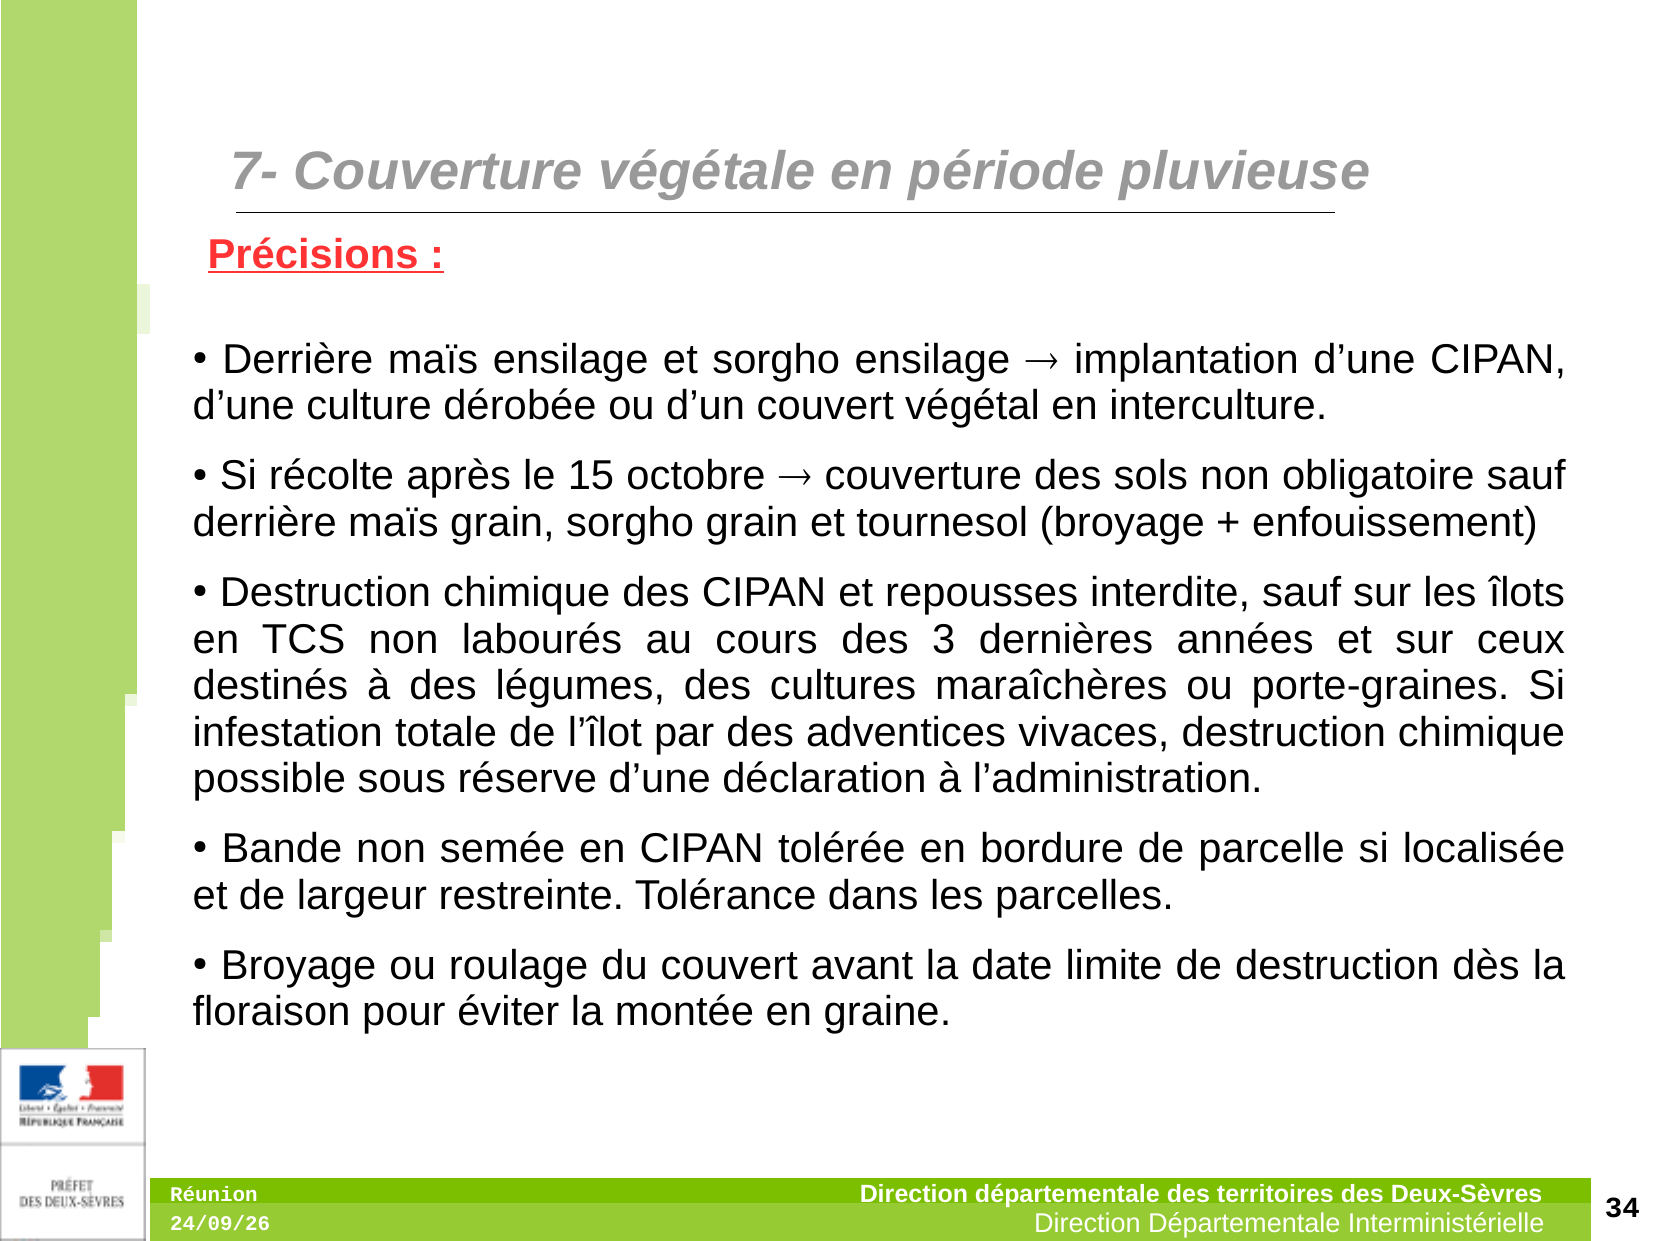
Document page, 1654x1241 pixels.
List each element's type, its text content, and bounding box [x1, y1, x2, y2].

text_box 7- Couverture végétale en période pluvieuse [230, 139, 1402, 202]
picture [0, 0, 1654, 1241]
text_box Précisions : Derrière maïs ensilage et sorgho ensilage  implantation d’une CIPAN, d’une culture dérobée ou d’un couvert végétal en interculture. Si récolte après le 15 octobre  couverture des sols non obligatoire sauf derrière maïs grain, sorgho grain et tournesol (broyage + enfouissement) Destruction chimique des CIPAN et repousses interdite, sauf sur les îlots en TCS non labourés au cours des 3 dernières années et sur ceux destinés à des légumes, des cultures maraîchères ou porte-graines. Si infestation totale de l’îlot par des adventices vivaces, destruction chimique possible sous réserve d’une déclaration à l’administration. Bande non semée en CIPAN tolérée en bordure de parcelle si localisée et de largeur restreinte. Tolérance dans les parcelles. Broyage ou roulage du couvert avant la date limite de destruction dès la floraison pour éviter la montée en graine. [177, 223, 1582, 1127]
